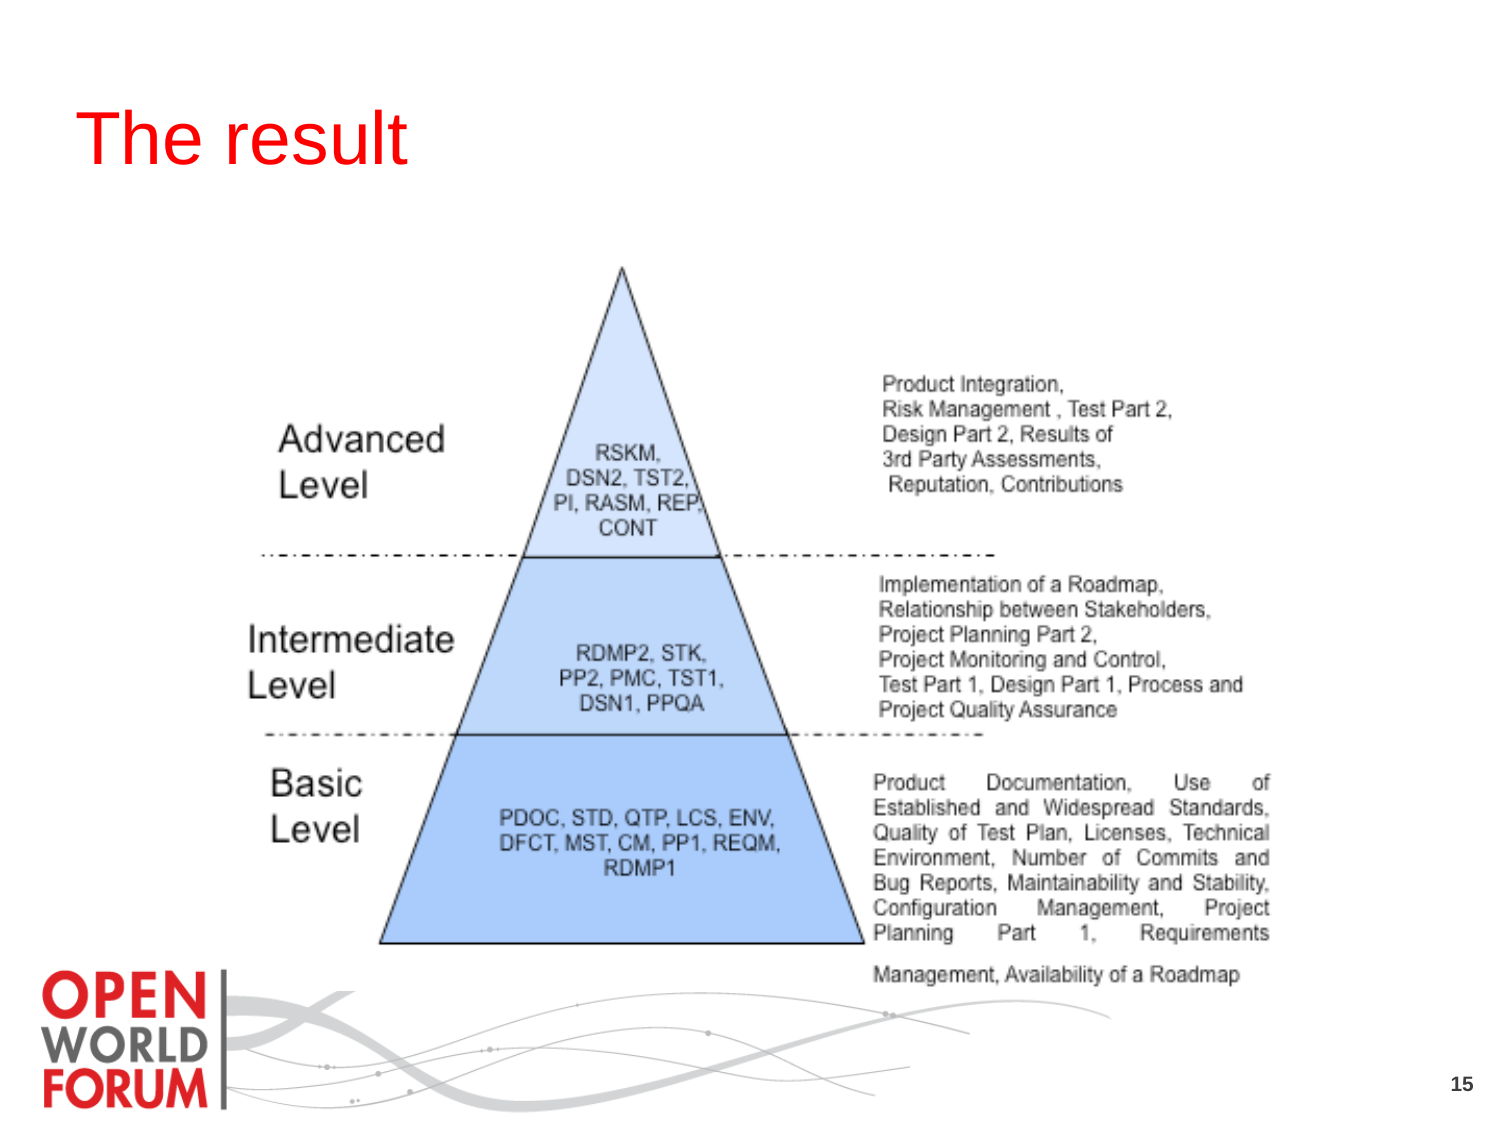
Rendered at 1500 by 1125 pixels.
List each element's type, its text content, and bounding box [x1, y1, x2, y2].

title The result [75, 52, 1425, 226]
picture [41, 265, 1280, 1119]
